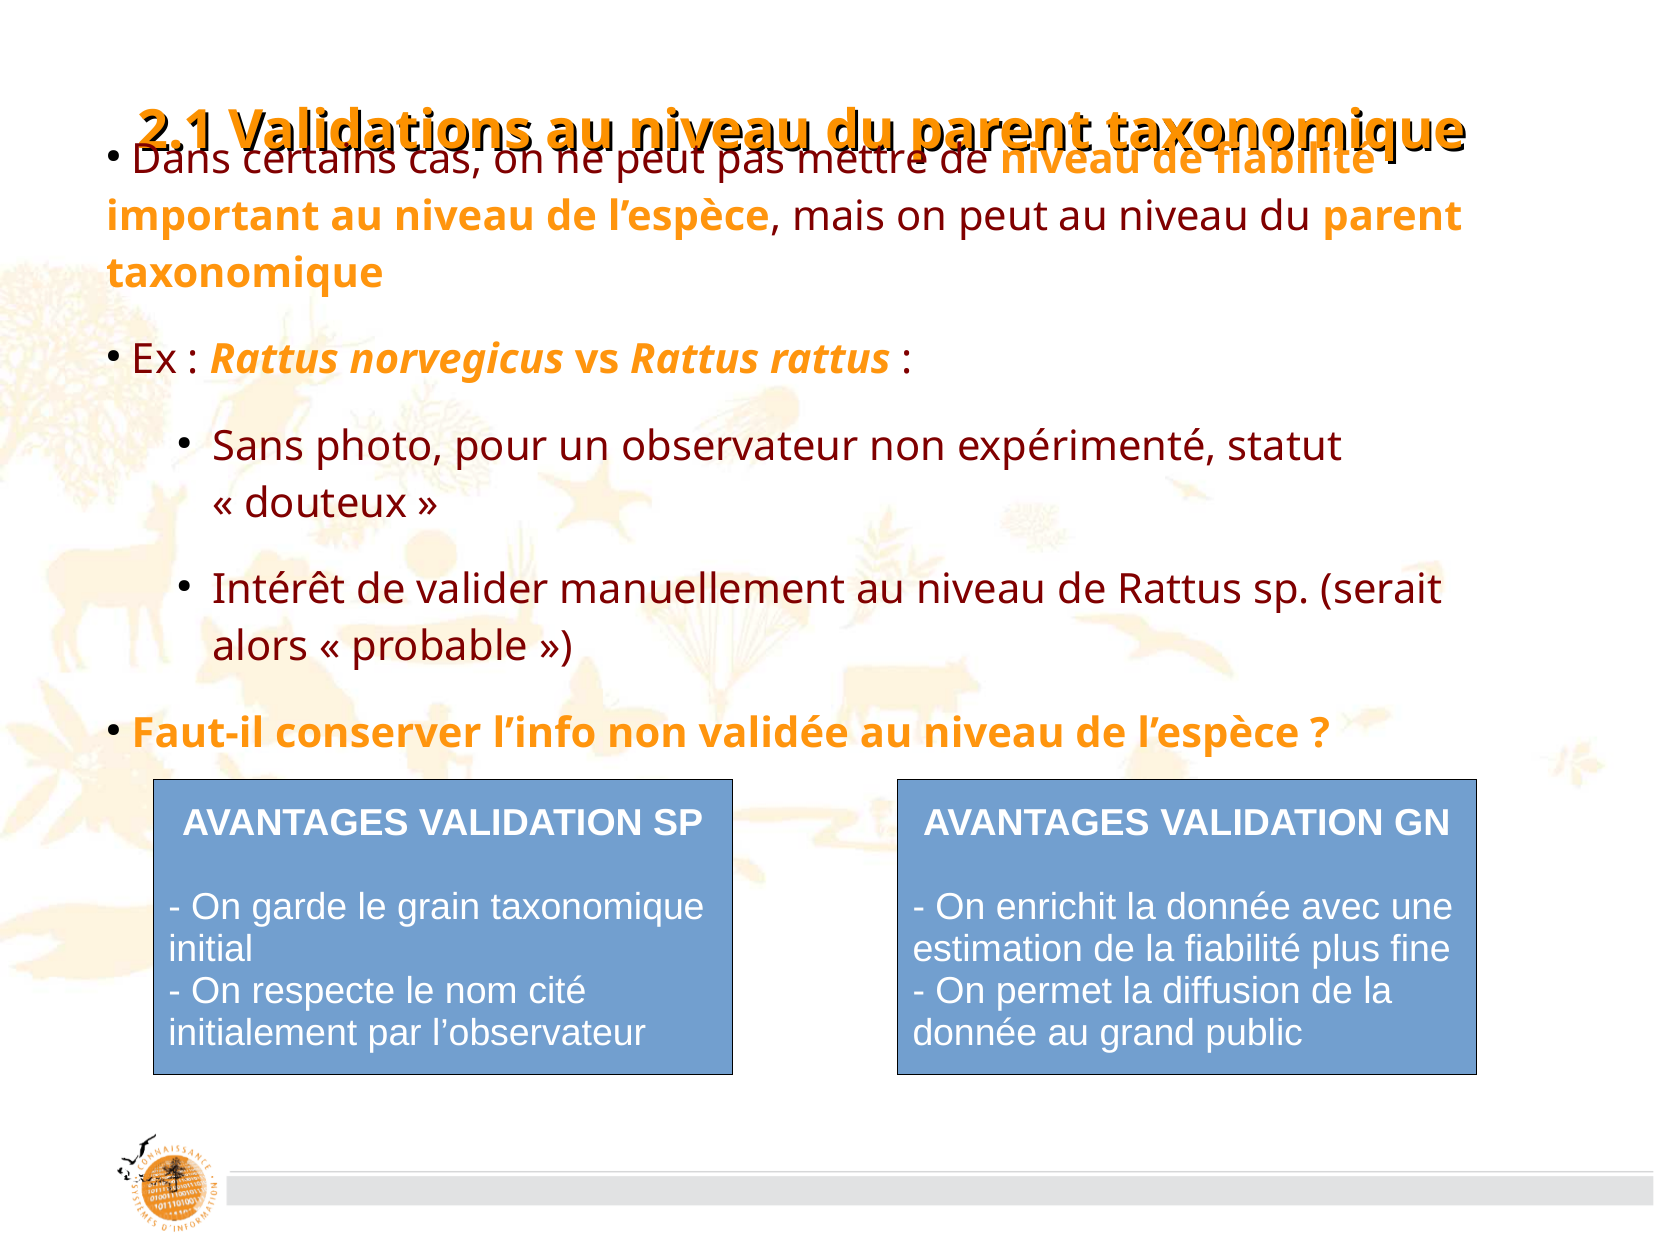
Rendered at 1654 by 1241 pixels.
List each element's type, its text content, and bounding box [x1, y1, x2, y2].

text_box AVANTAGES VALIDATION SP - On garde le grain taxonomique initial - On respecte le nom cité initialement par l’observateur [153, 779, 733, 1075]
title 2.1 Validations au niveau du parent taxonomique [118, 49, 1607, 207]
text_box Dans certains cas, on ne peut pas mettre de niveau de fiabilité important au niveau de l’espèce, mais on peut au niveau du parent taxonomique Ex : Rattus norvegicus vs Rattus rattus : Sans photo, pour un observateur non expérimenté, statut « douteux » Intérêt de valider manuellement au niveau de Rattus sp. (serait alors « probable ») Faut-il conserver l’info non validée au niveau de l’espèce ? [106, 206, 1536, 768]
text_box AVANTAGES VALIDATION GN - On enrichit la donnée avec une estimation de la fiabilité plus fine - On permet la diffusion de la donnée au grand public [897, 779, 1477, 1075]
picture [0, 0, 1654, 1241]
